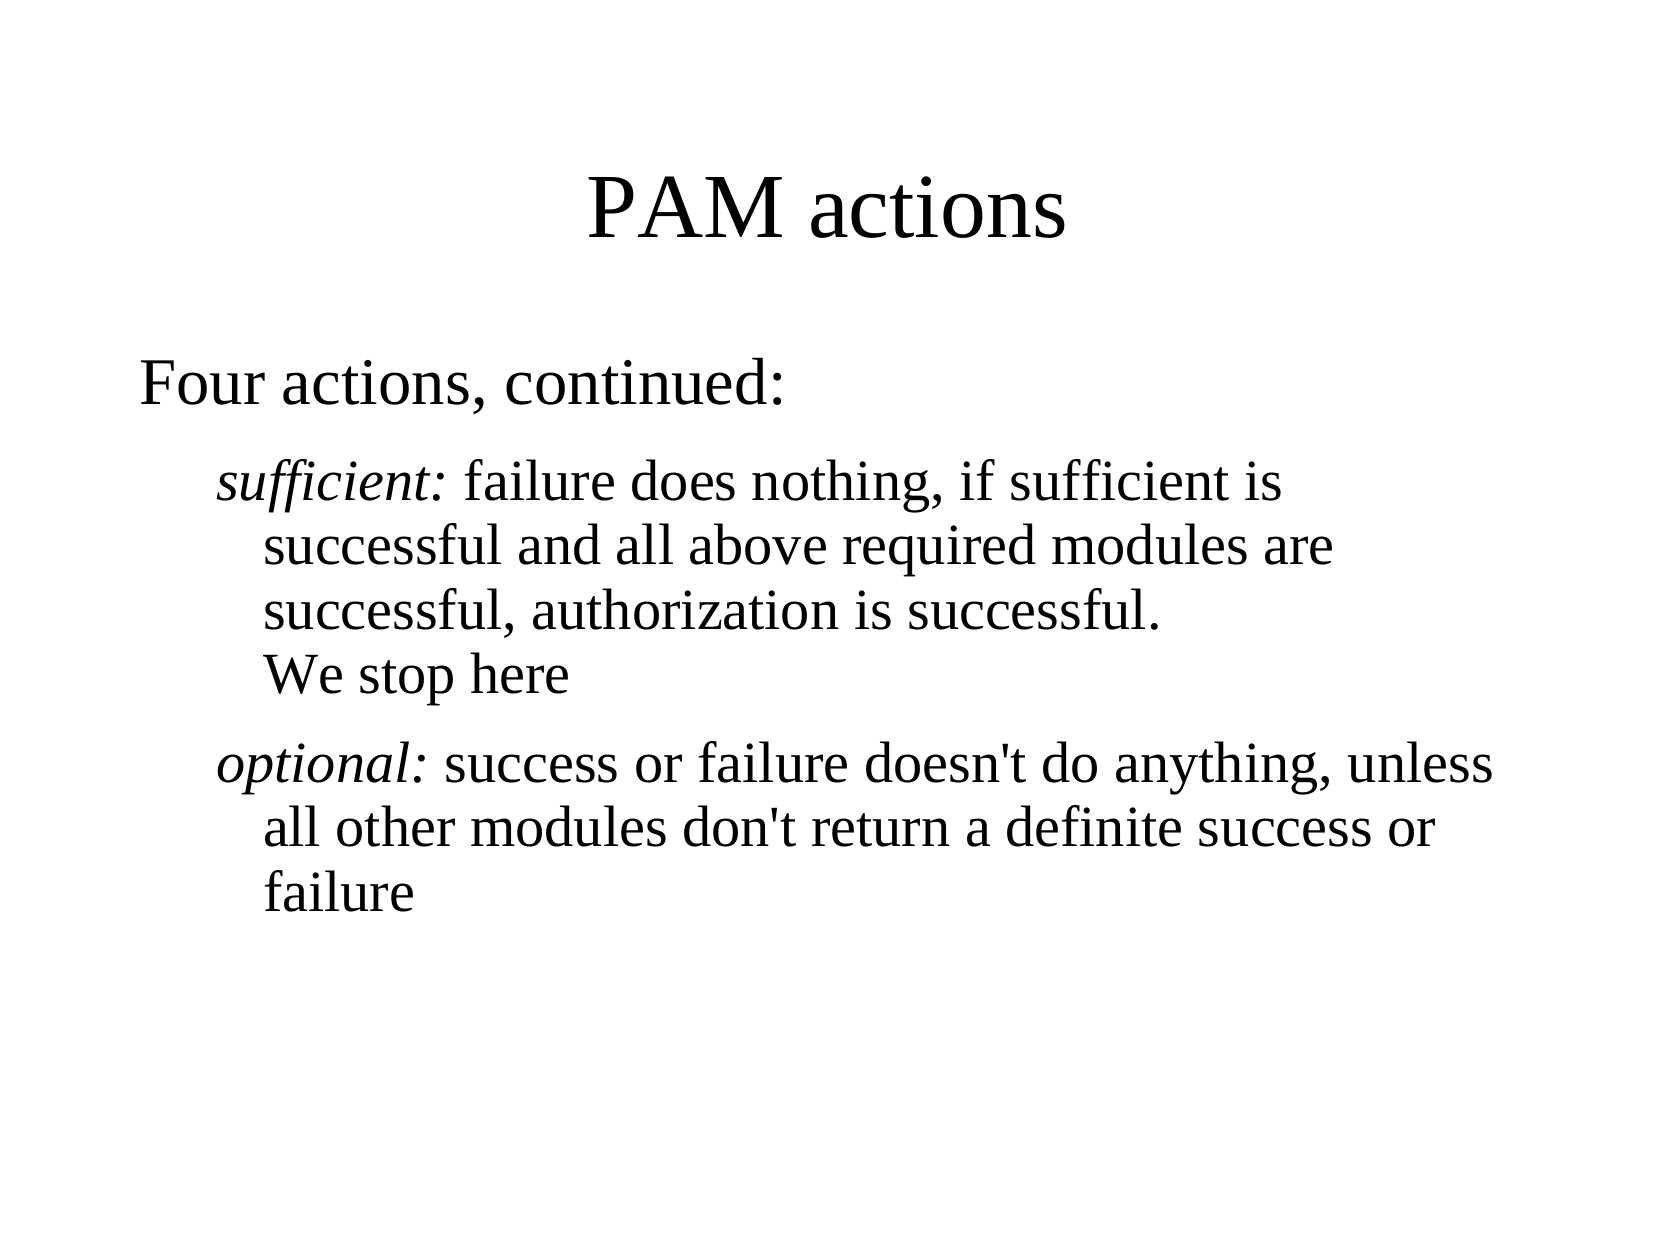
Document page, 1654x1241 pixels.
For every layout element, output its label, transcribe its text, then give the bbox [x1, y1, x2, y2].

title PAM actions [121, 102, 1534, 311]
list Four actions, continued: sufficient: failure does nothing, if sufficient is successful and all above required modules are successful, authorization is successful. We stop here optional: success or failure doesn't do anything, unless all other modules don't return a definite success or failure [121, 344, 1534, 1127]
